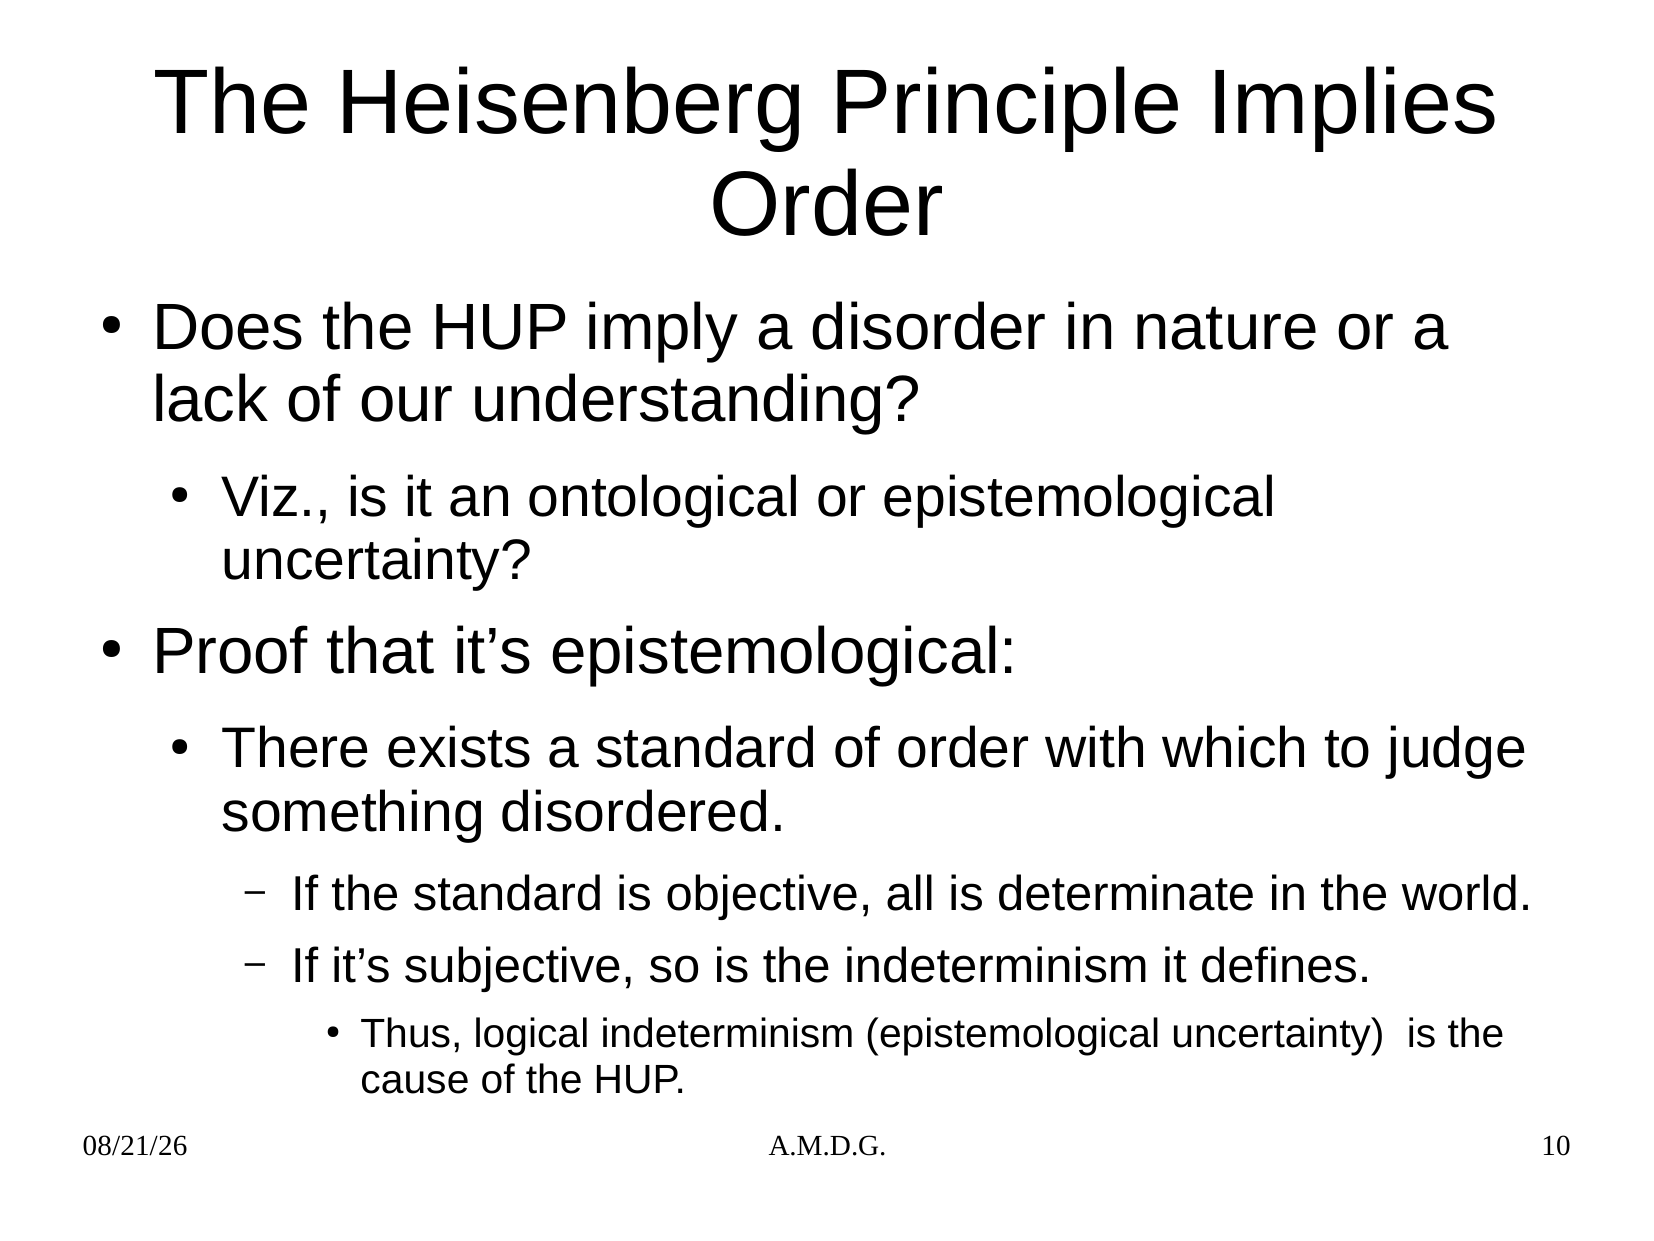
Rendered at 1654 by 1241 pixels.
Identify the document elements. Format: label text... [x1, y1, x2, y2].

title The Heisenberg Principle Implies Order [82, 49, 1571, 257]
list Does the HUP imply a disorder in nature or a lack of our understanding? Viz., is it an ontological or epistemological uncertainty? Proof that it’s epistemological: There exists a standard of order with which to judge something disordered. If the standard is objective, all is determinate in the world. If it’s subjective, so is the indeterminism it defines. Thus, logical indeterminism (epistemological uncertainty) is the cause of the HUP. [82, 290, 1571, 1109]
